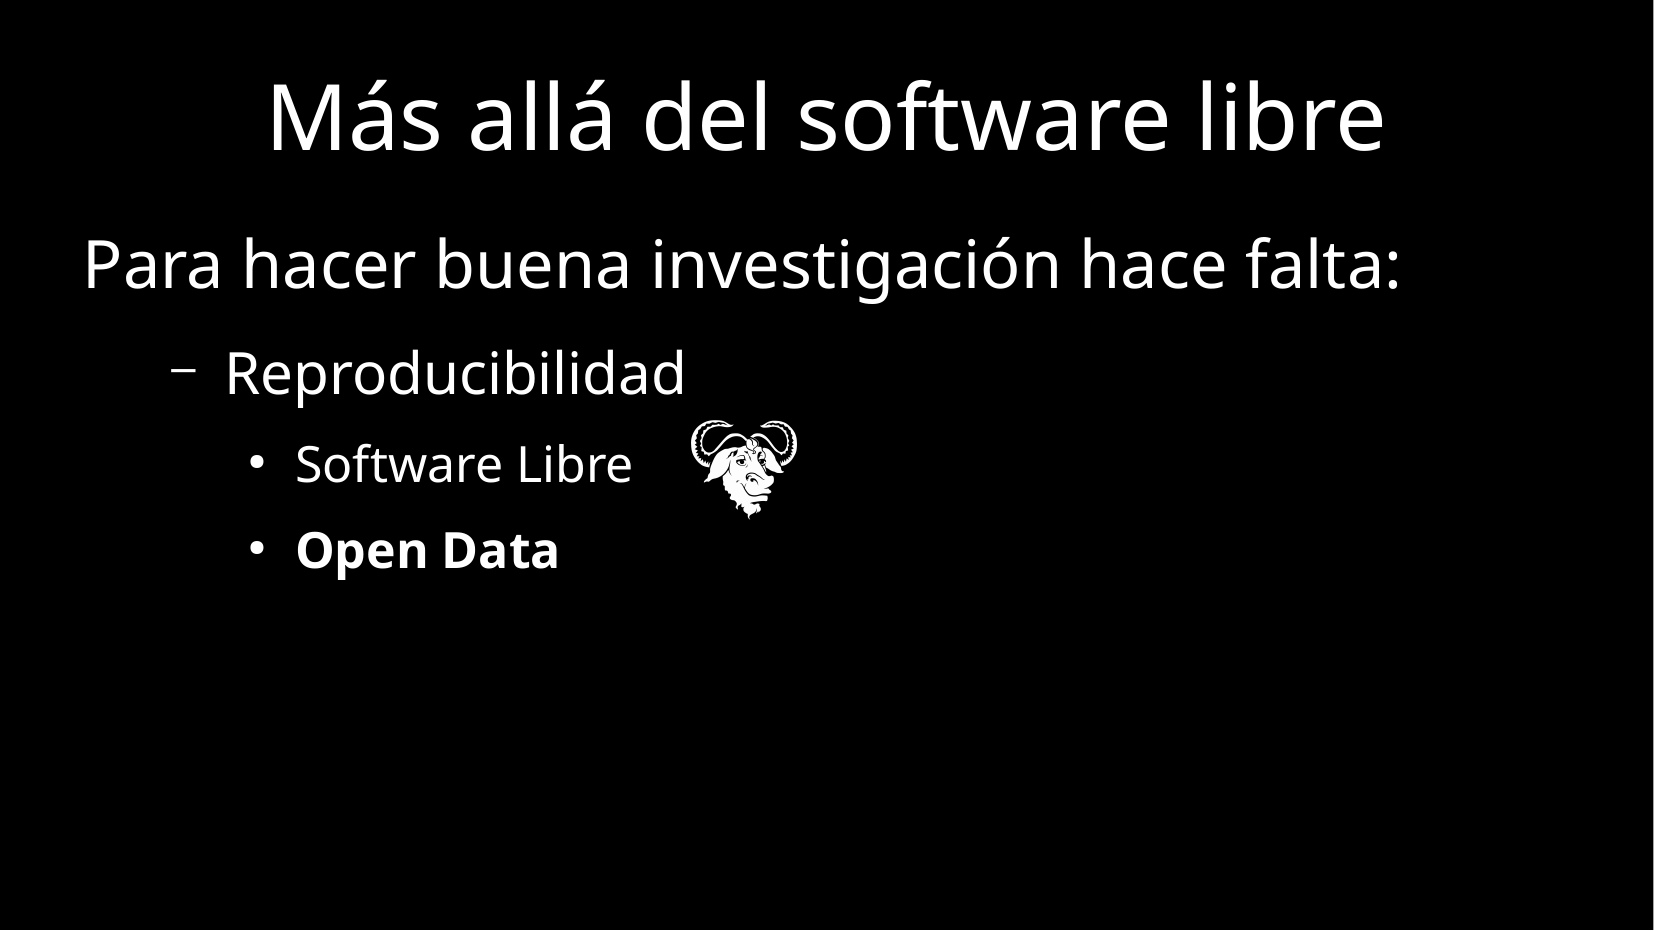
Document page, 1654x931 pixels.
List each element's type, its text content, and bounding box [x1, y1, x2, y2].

picture [690, 419, 798, 526]
list Para hacer buena investigación hace falta: Reproducibilidad Software Libre Open Data [82, 217, 1571, 758]
title Más allá del software libre [82, 37, 1571, 193]
